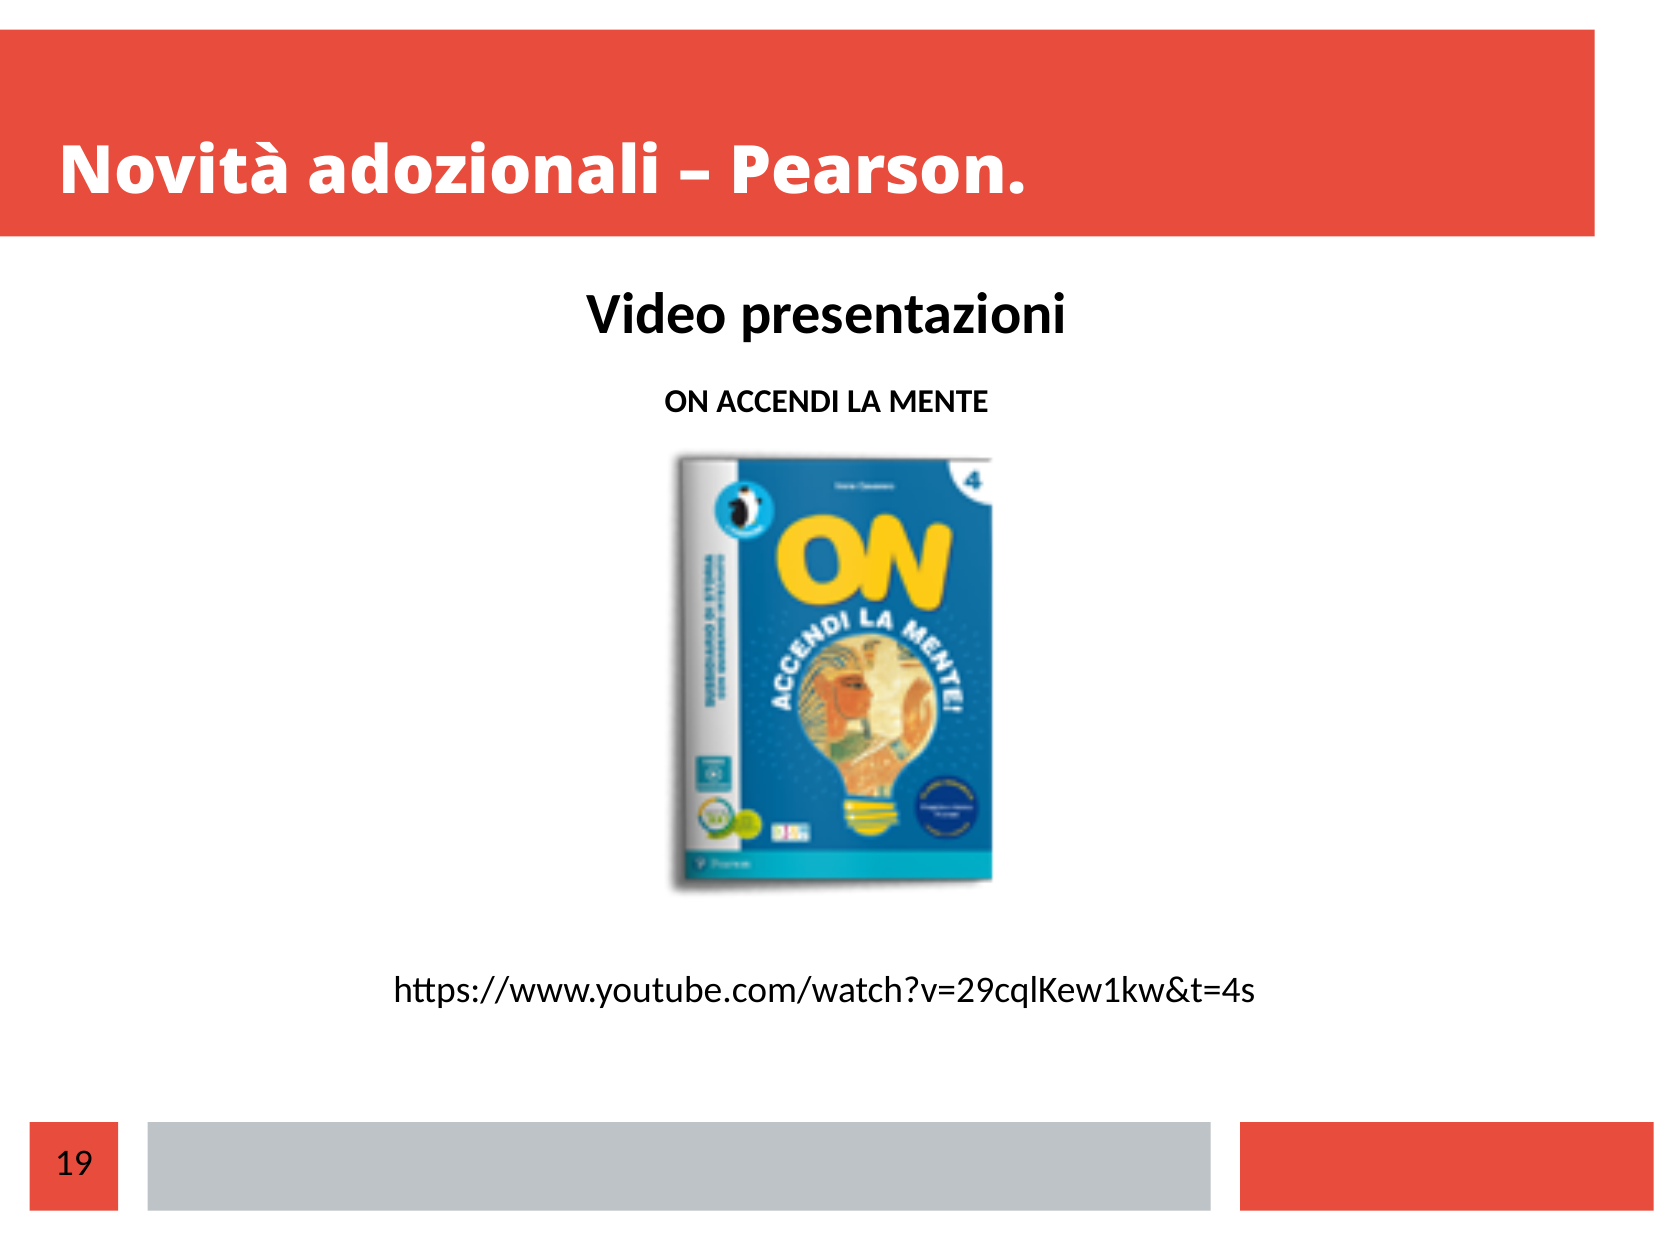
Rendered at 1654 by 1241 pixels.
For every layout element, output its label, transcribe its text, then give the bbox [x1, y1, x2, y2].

text_box Video presentazioni [118, 282, 1536, 586]
text_box https://www.youtube.com/watch?v=29cqlKew1kw&t=4s [378, 957, 1276, 1019]
title Novità adozionali – Pearson. [59, 59, 1595, 207]
text_box <numero> [29, 1122, 119, 1211]
text_box ON ACCENDI LA MENTE [603, 371, 1051, 427]
picture [627, 440, 1027, 936]
